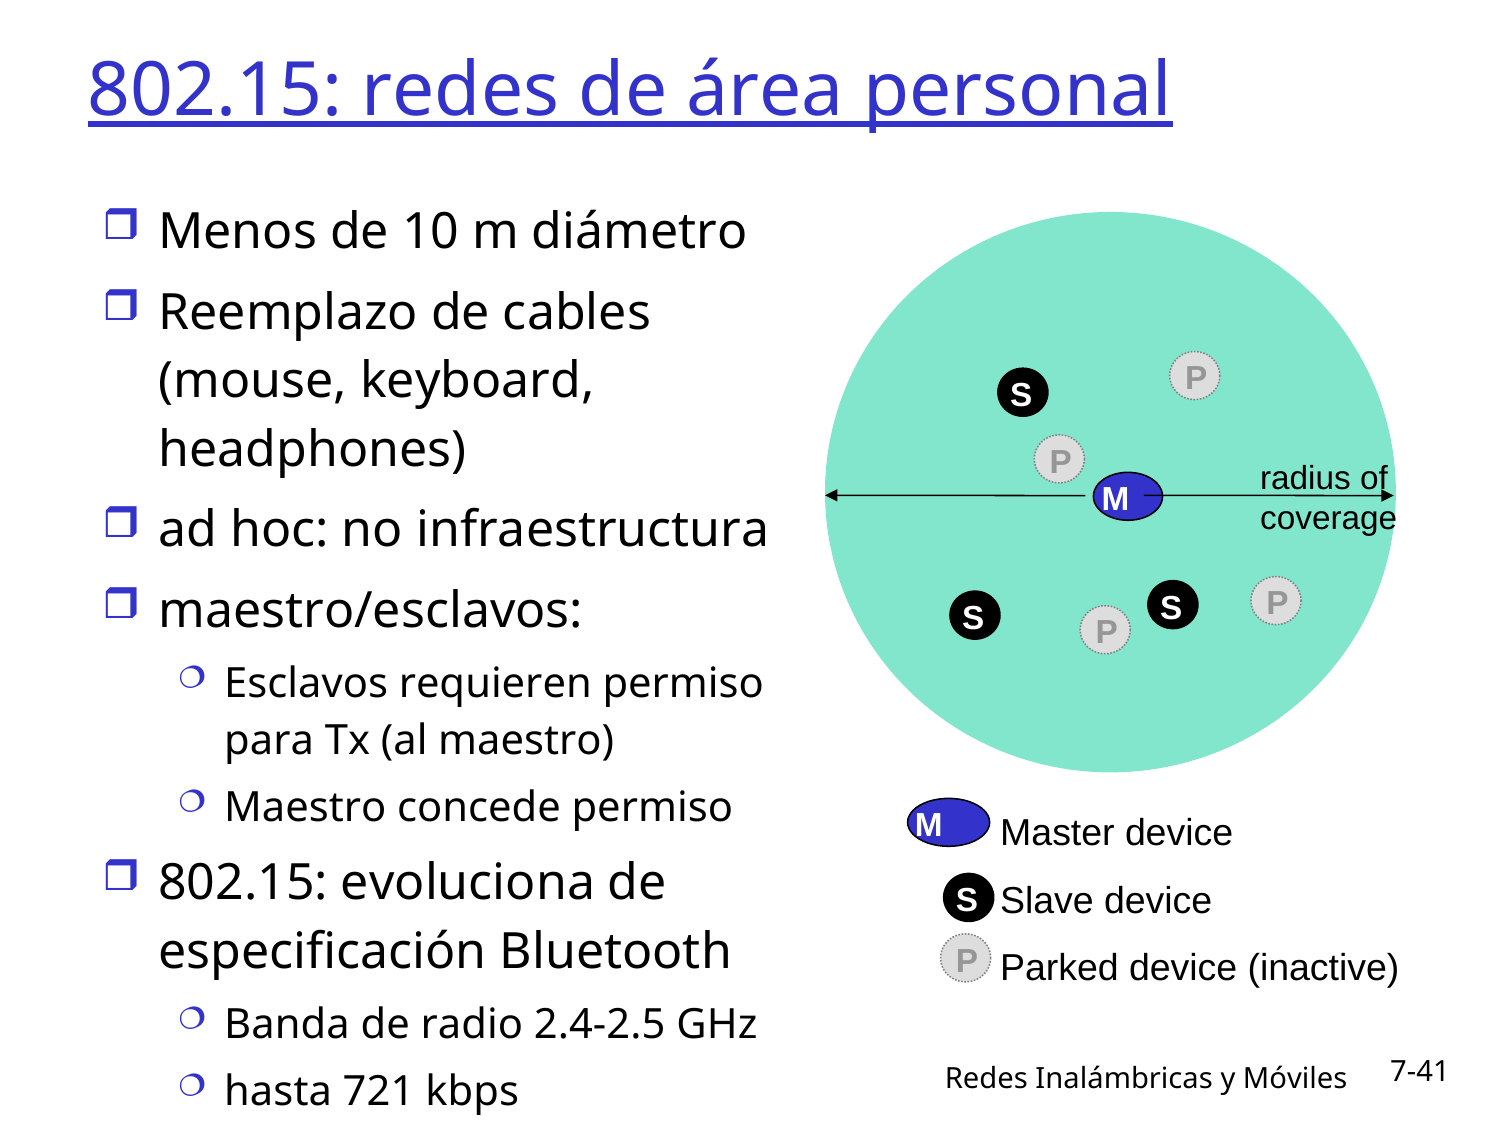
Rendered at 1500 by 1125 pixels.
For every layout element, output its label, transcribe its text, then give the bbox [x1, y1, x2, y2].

text_box M [899, 795, 982, 852]
text_box S [941, 870, 985, 927]
text_box [826, 211, 1393, 494]
text_box P [941, 931, 991, 987]
text_box Master device Slave device Parked device (inactive) [985, 777, 1415, 996]
text_box P [1170, 348, 1221, 405]
text_box S [947, 588, 998, 644]
text_box S [995, 365, 1046, 421]
title 802.15: redes de área personal [87, 23, 1363, 150]
text_box M [1086, 469, 1156, 526]
text_box radius of coverage [1245, 448, 1413, 545]
list Menos de 10 m diámetro Reemplazo de cables (mouse, keyboard, headphones) ad hoc: no infraestructura maestro/esclavos: Esclavos requieren permiso para Tx (al maestro) Maestro concede permiso 802.15: evoluciona de especificación Bluetooth Banda de radio 2.4-2.5 GHz hasta 721 kbps [87, 187, 826, 1061]
text_box P [1251, 573, 1302, 630]
text_box P [1034, 432, 1085, 488]
text_box [826, 497, 1391, 773]
text_box S [1145, 578, 1196, 634]
text_box P [1080, 603, 1131, 659]
